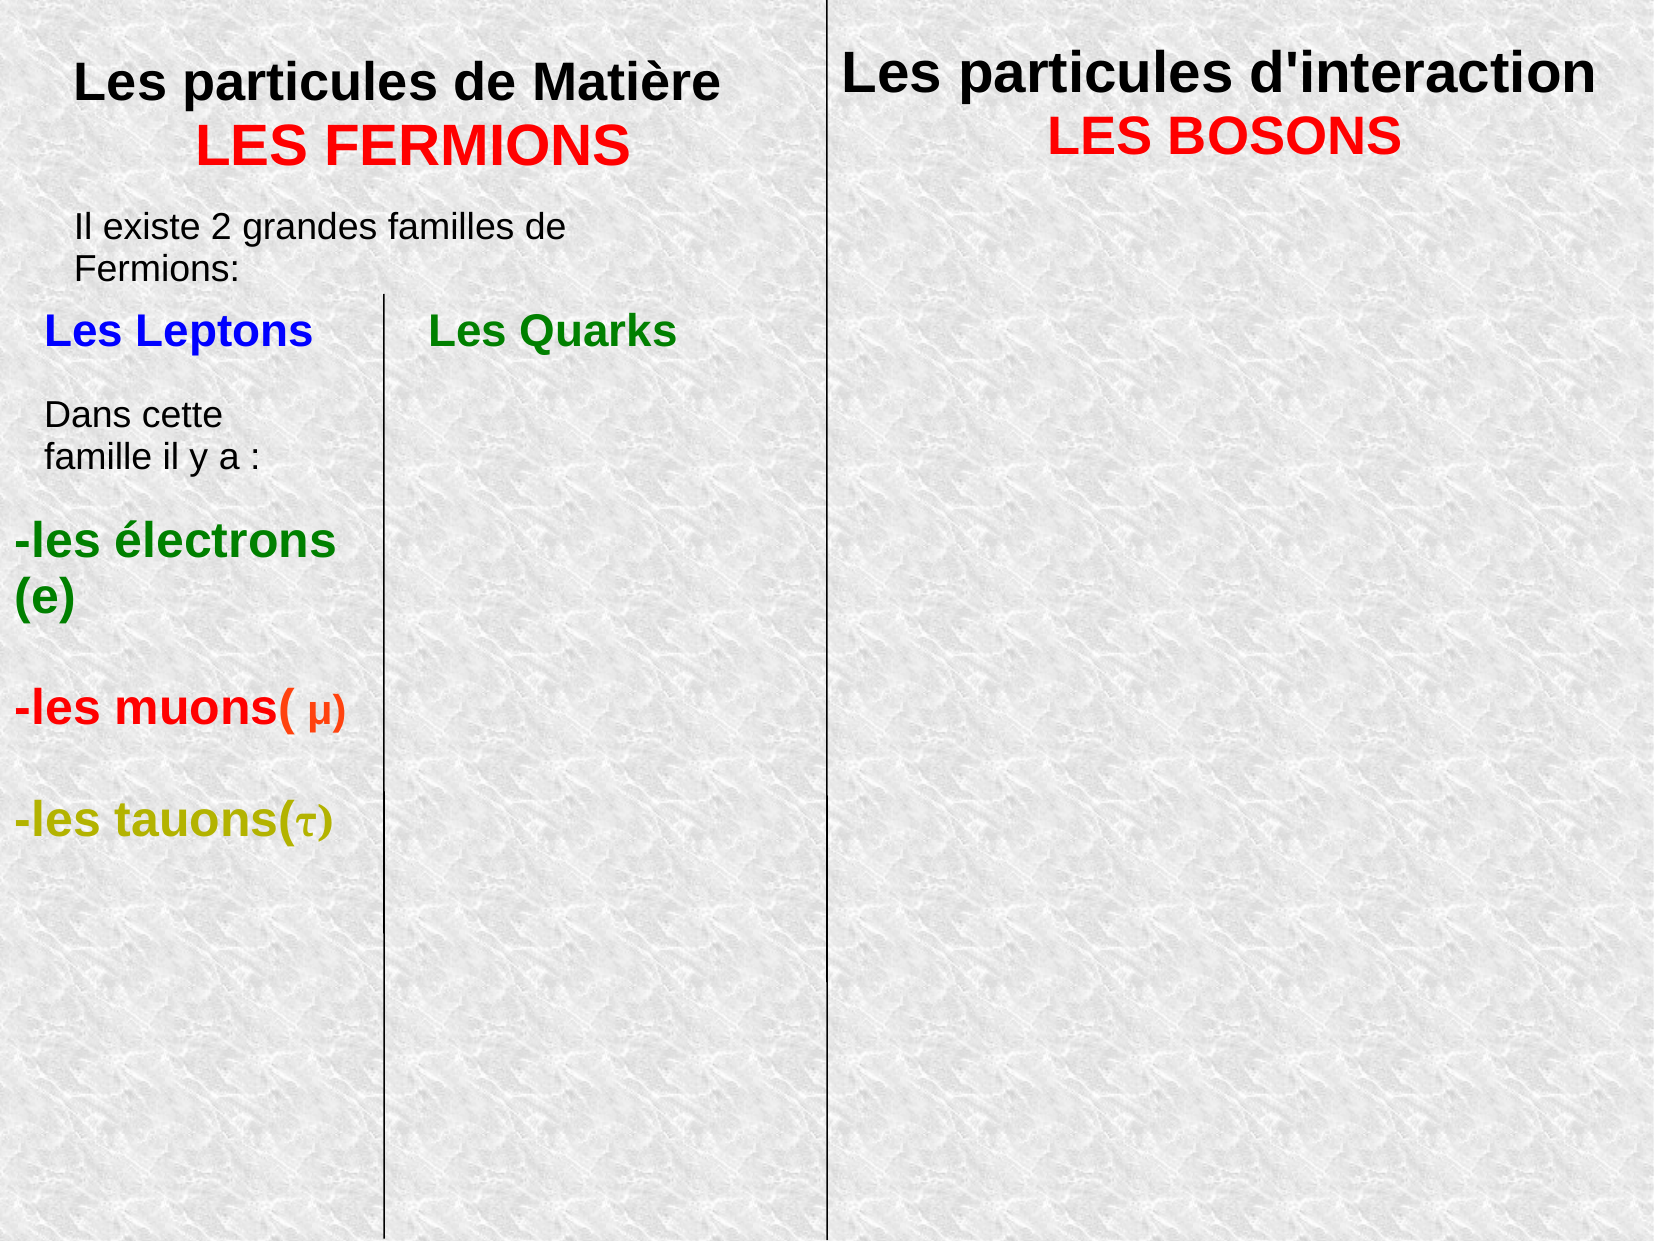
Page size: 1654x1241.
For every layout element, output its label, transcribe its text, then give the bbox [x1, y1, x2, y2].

picture [828, 0, 1654, 1241]
text_box Les Leptons [29, 295, 355, 363]
text_box Les particules de Matière LES FERMIONS [59, 41, 768, 185]
text_box -les électrons (e) -les muons( μ) -les tauons(τ) [0, 502, 384, 1182]
text_box Il existe 2 grandes familles de Fermions: [59, 196, 739, 296]
text_box Les Quarks [413, 295, 798, 363]
text_box Les particules d'interaction LES BOSONS [826, 29, 1625, 173]
picture [0, 0, 826, 1241]
text_box Dans cette famille il y a : [29, 383, 355, 483]
